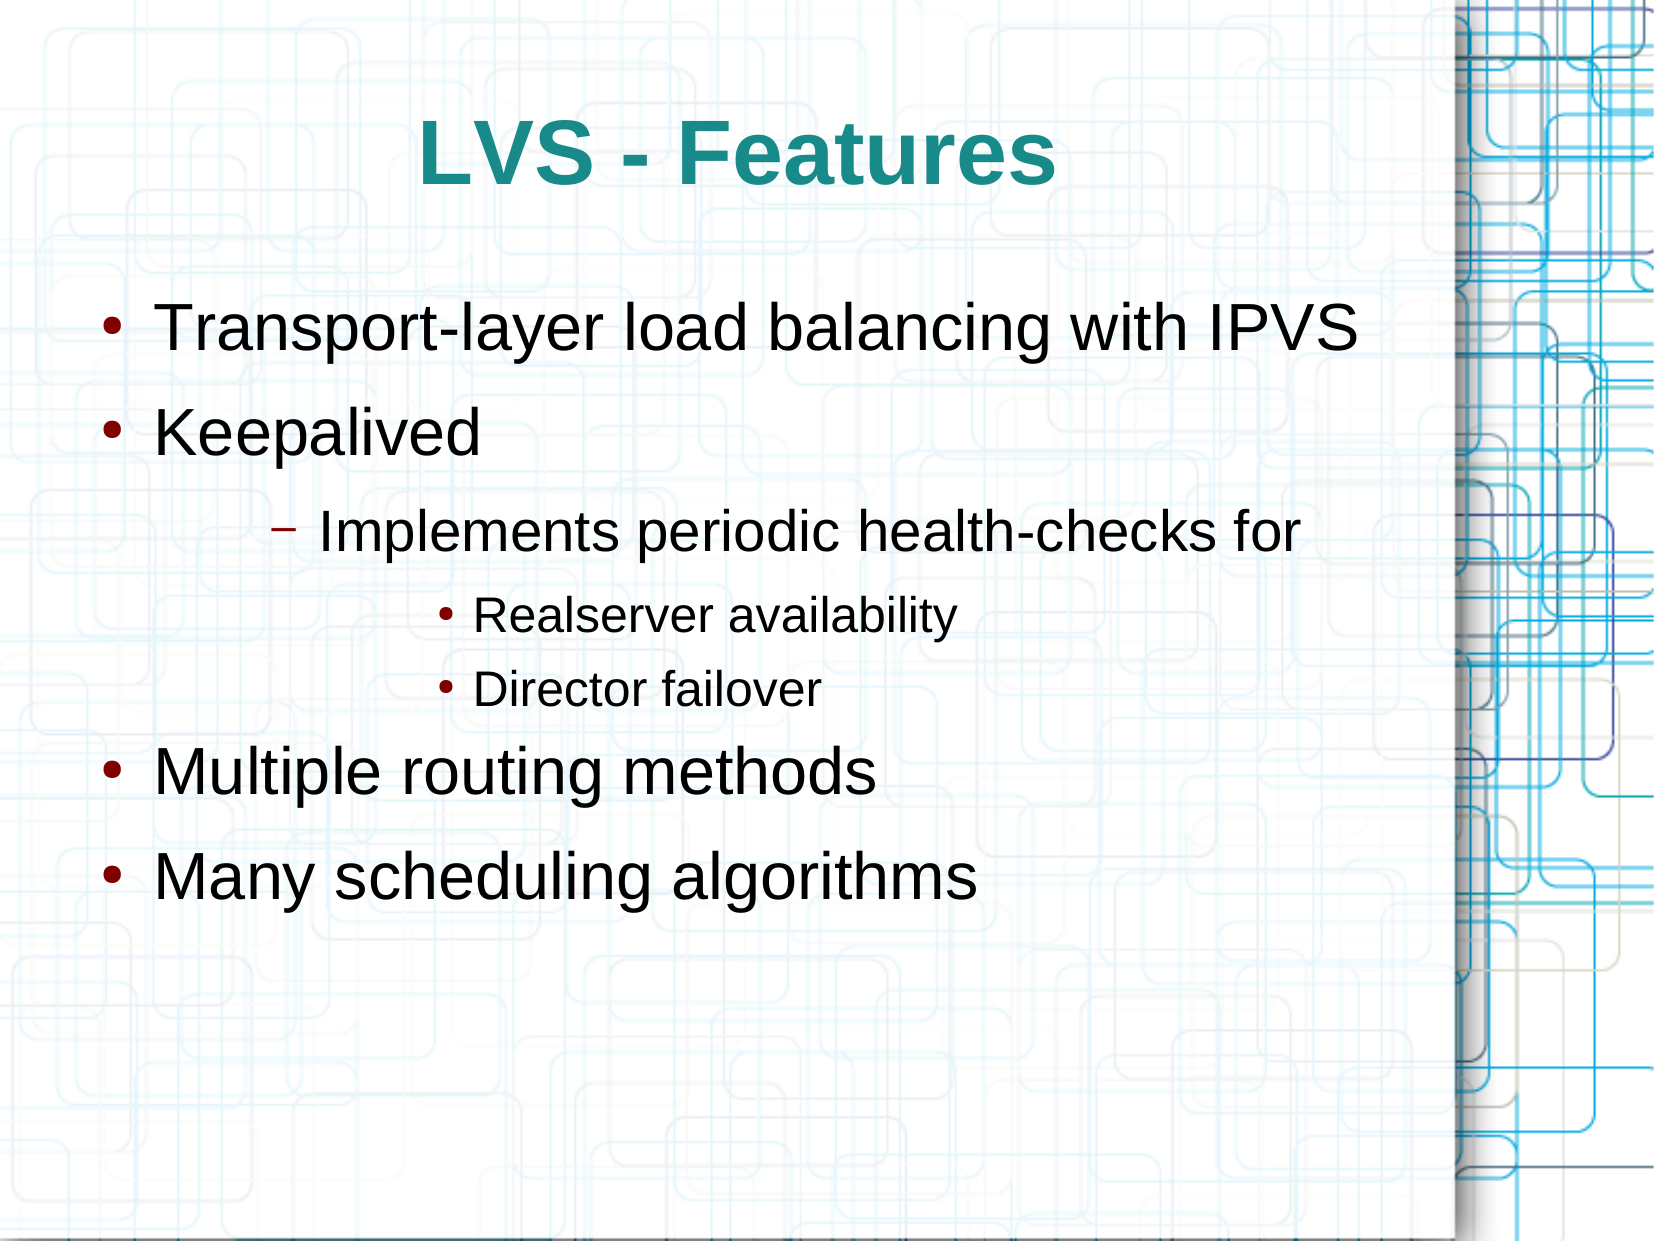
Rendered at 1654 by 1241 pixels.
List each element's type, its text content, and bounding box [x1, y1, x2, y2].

picture [0, 0, 1654, 1241]
title LVS - Features [59, 49, 1418, 257]
list Transport-layer load balancing with IPVS Keepalived Implements periodic health-checks for Realserver availability Director failover Multiple routing methods Many scheduling algorithms [82, 290, 1418, 1094]
